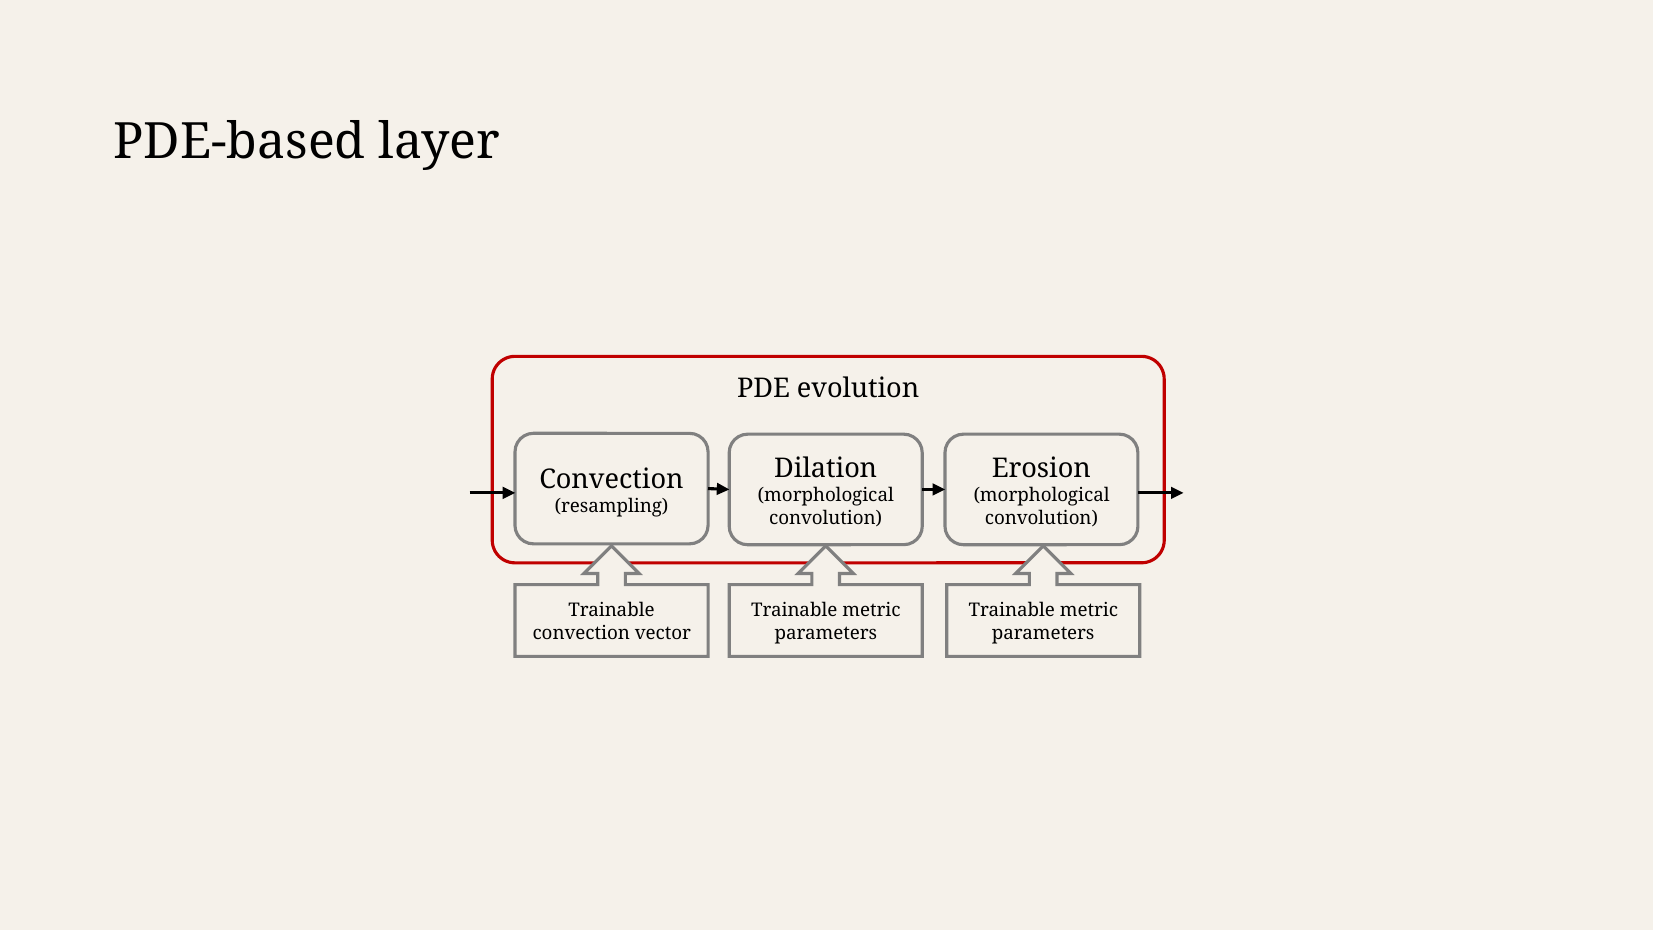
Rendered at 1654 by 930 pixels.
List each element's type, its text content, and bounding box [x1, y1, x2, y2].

text_box Convection (resampling) [514, 433, 709, 544]
title PDE-based layer [113, 49, 1540, 230]
text_box Trainable metric parameters [729, 545, 923, 657]
text_box PDE evolution [1044, 494, 1165, 563]
text_box Trainable metric parameters [946, 545, 1140, 657]
text_box Trainable convection vector [515, 545, 709, 657]
text_box Dilation (morphological convolution) [729, 434, 923, 545]
text_box Erosion (morphological convolution) [945, 434, 1138, 545]
text_box PDE evolution [492, 490, 825, 563]
text_box PDE evolution [492, 356, 1165, 491]
text_box PDE evolution [826, 490, 1043, 563]
